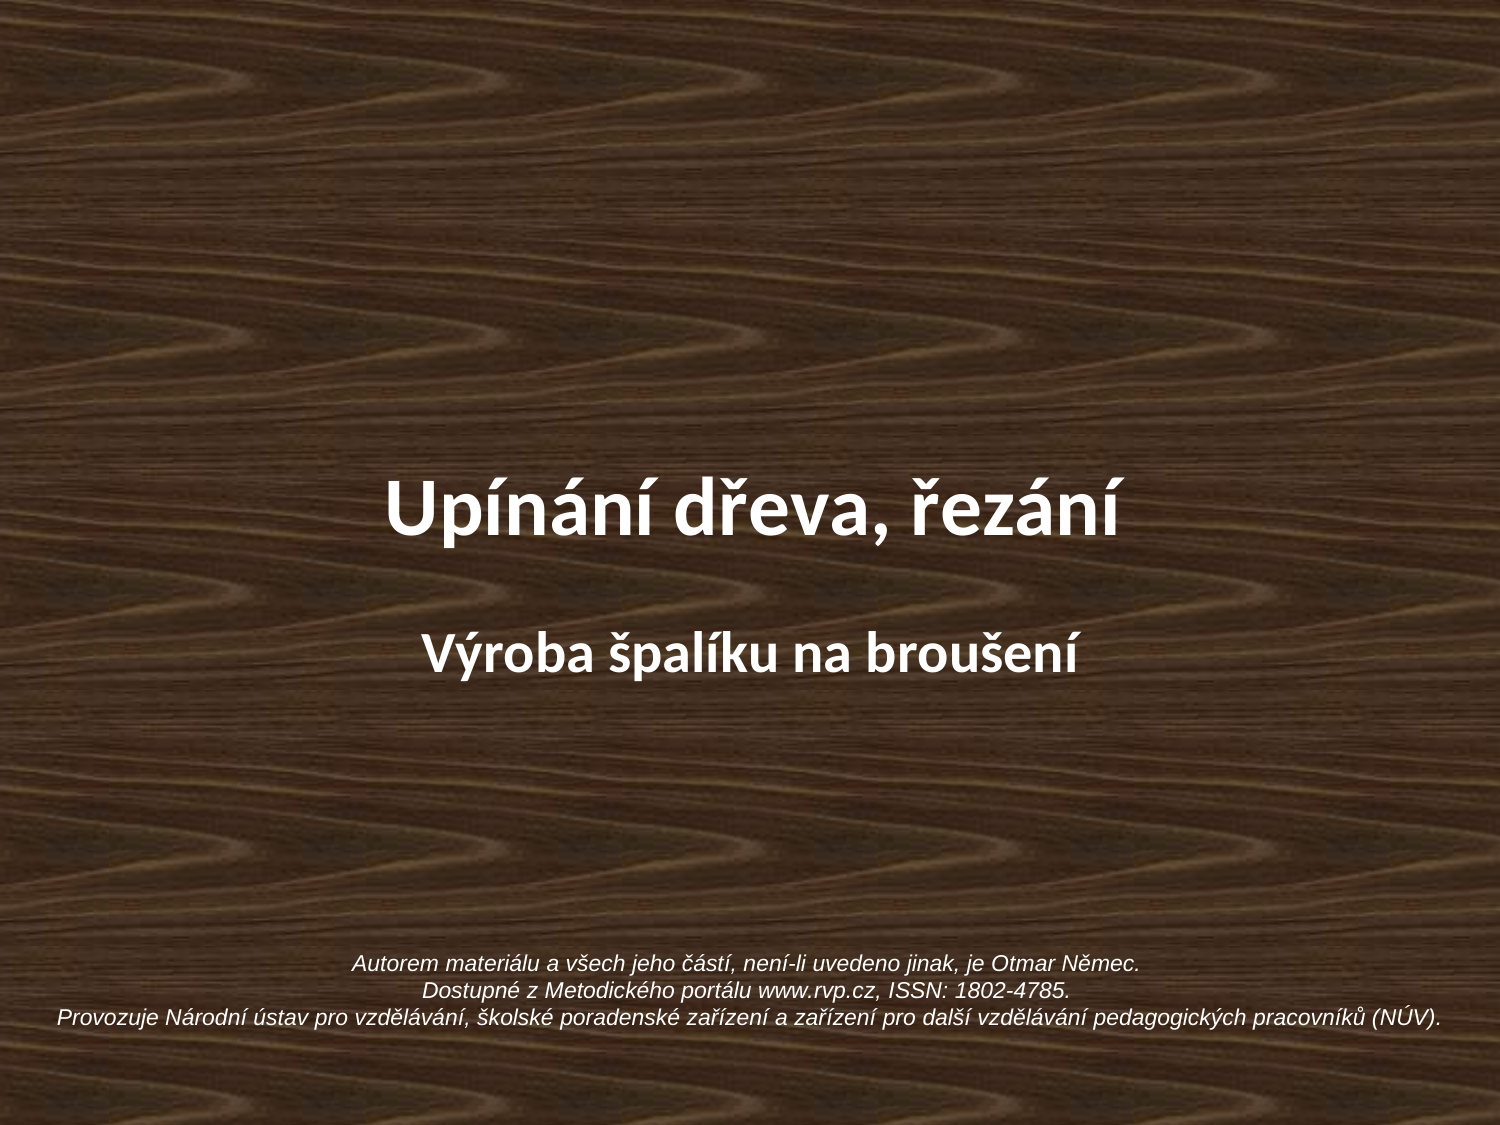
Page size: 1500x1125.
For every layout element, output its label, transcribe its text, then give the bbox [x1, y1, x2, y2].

text_box Autorem materiálu a všech jeho částí, není-li uvedeno jinak, je Otmar Němec. Dostupné z Metodického portálu www.rvp.cz, ISSN: 1802-4785. Provozuje Národní ústav pro vzdělávání, školské poradenské zařízení a zařízení pro další vzdělávání pedagogických pracovníků (NÚV). [29, 940, 1471, 1039]
text_box Upínání dřeva, řezání [370, 444, 1156, 560]
picture [0, 0, 1500, 1125]
text_box Výroba špalíku na broušení [406, 606, 1094, 692]
